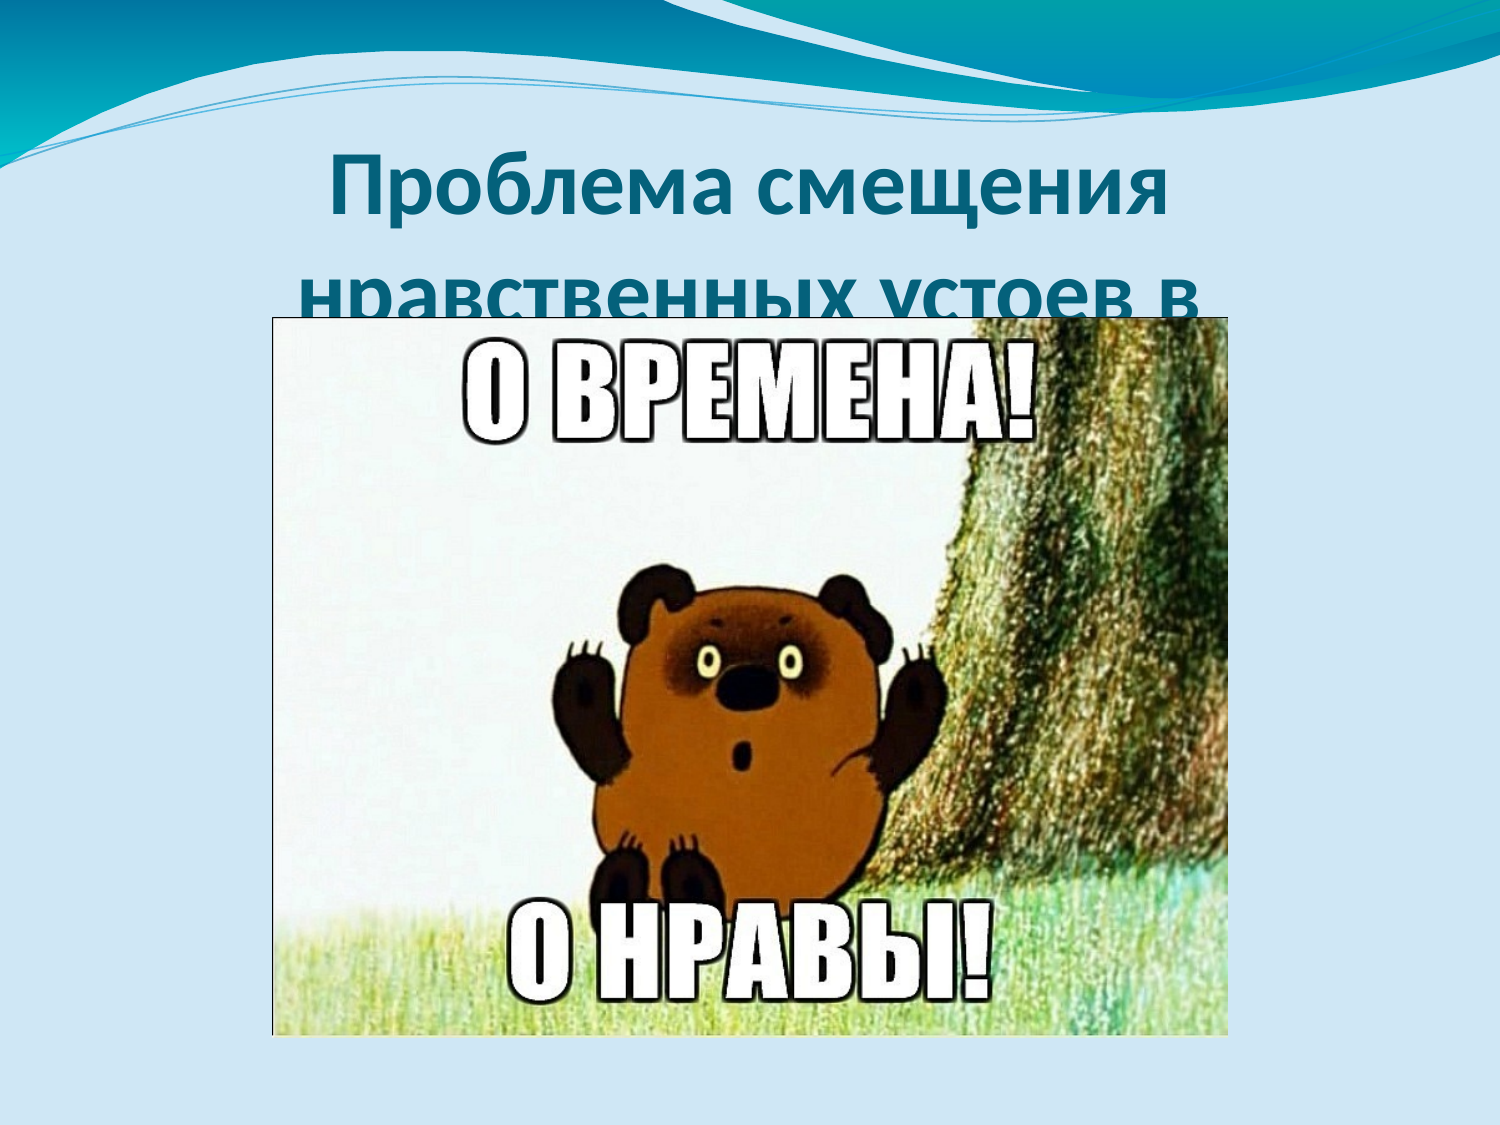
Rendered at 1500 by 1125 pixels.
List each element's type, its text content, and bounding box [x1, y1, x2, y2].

picture [272, 316, 1228, 1038]
title Проблема смещения нравственных устоев в обществе. [75, 115, 1425, 303]
